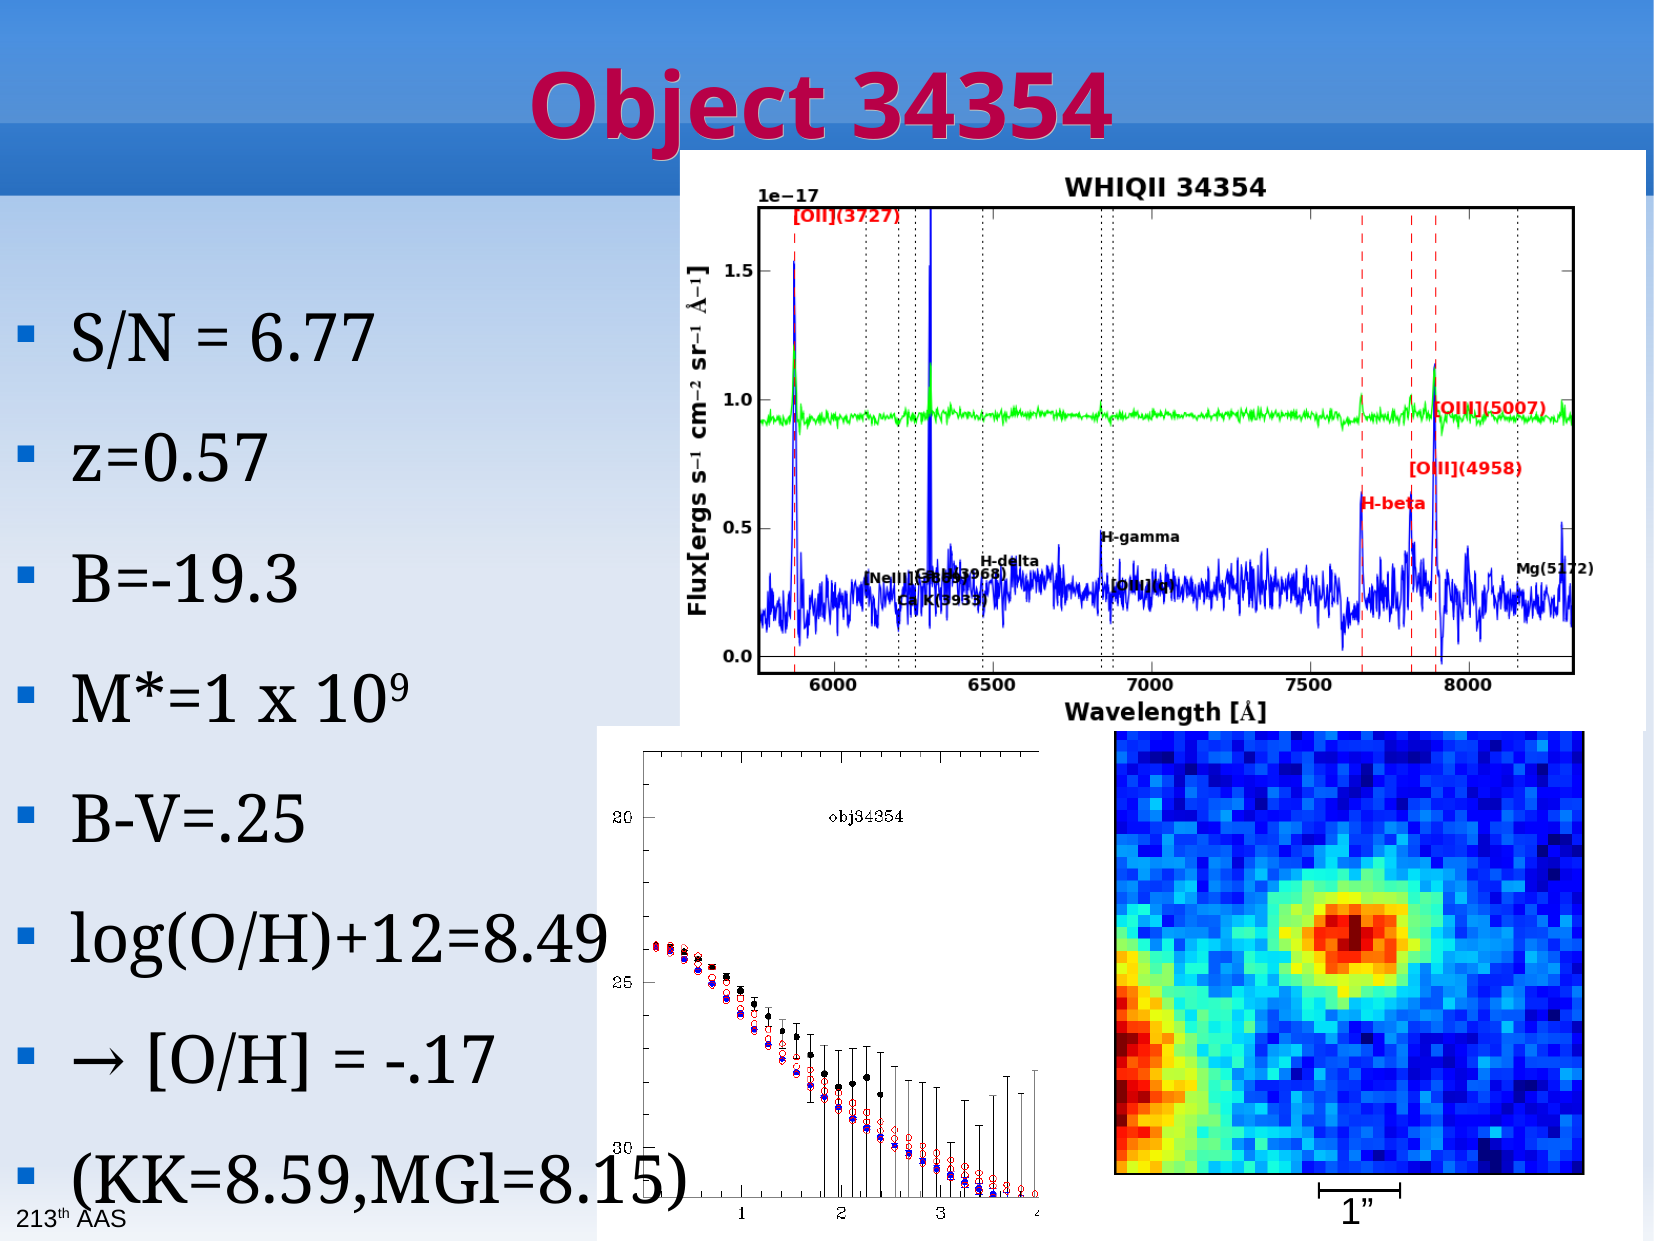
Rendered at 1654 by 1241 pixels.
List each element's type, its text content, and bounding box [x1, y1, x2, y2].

picture [0, 0, 1654, 1241]
text_box 1” [1325, 1183, 1389, 1241]
list S/N = 6.77 z=0.57 B=-19.3 M*=1 x 109 B-V=.25 log(O/H)+12=8.49 → [O/H] = -.17 (KK=8.59,MGl=8.15) [0, 290, 743, 1109]
title Object 34354 [76, 0, 1565, 208]
